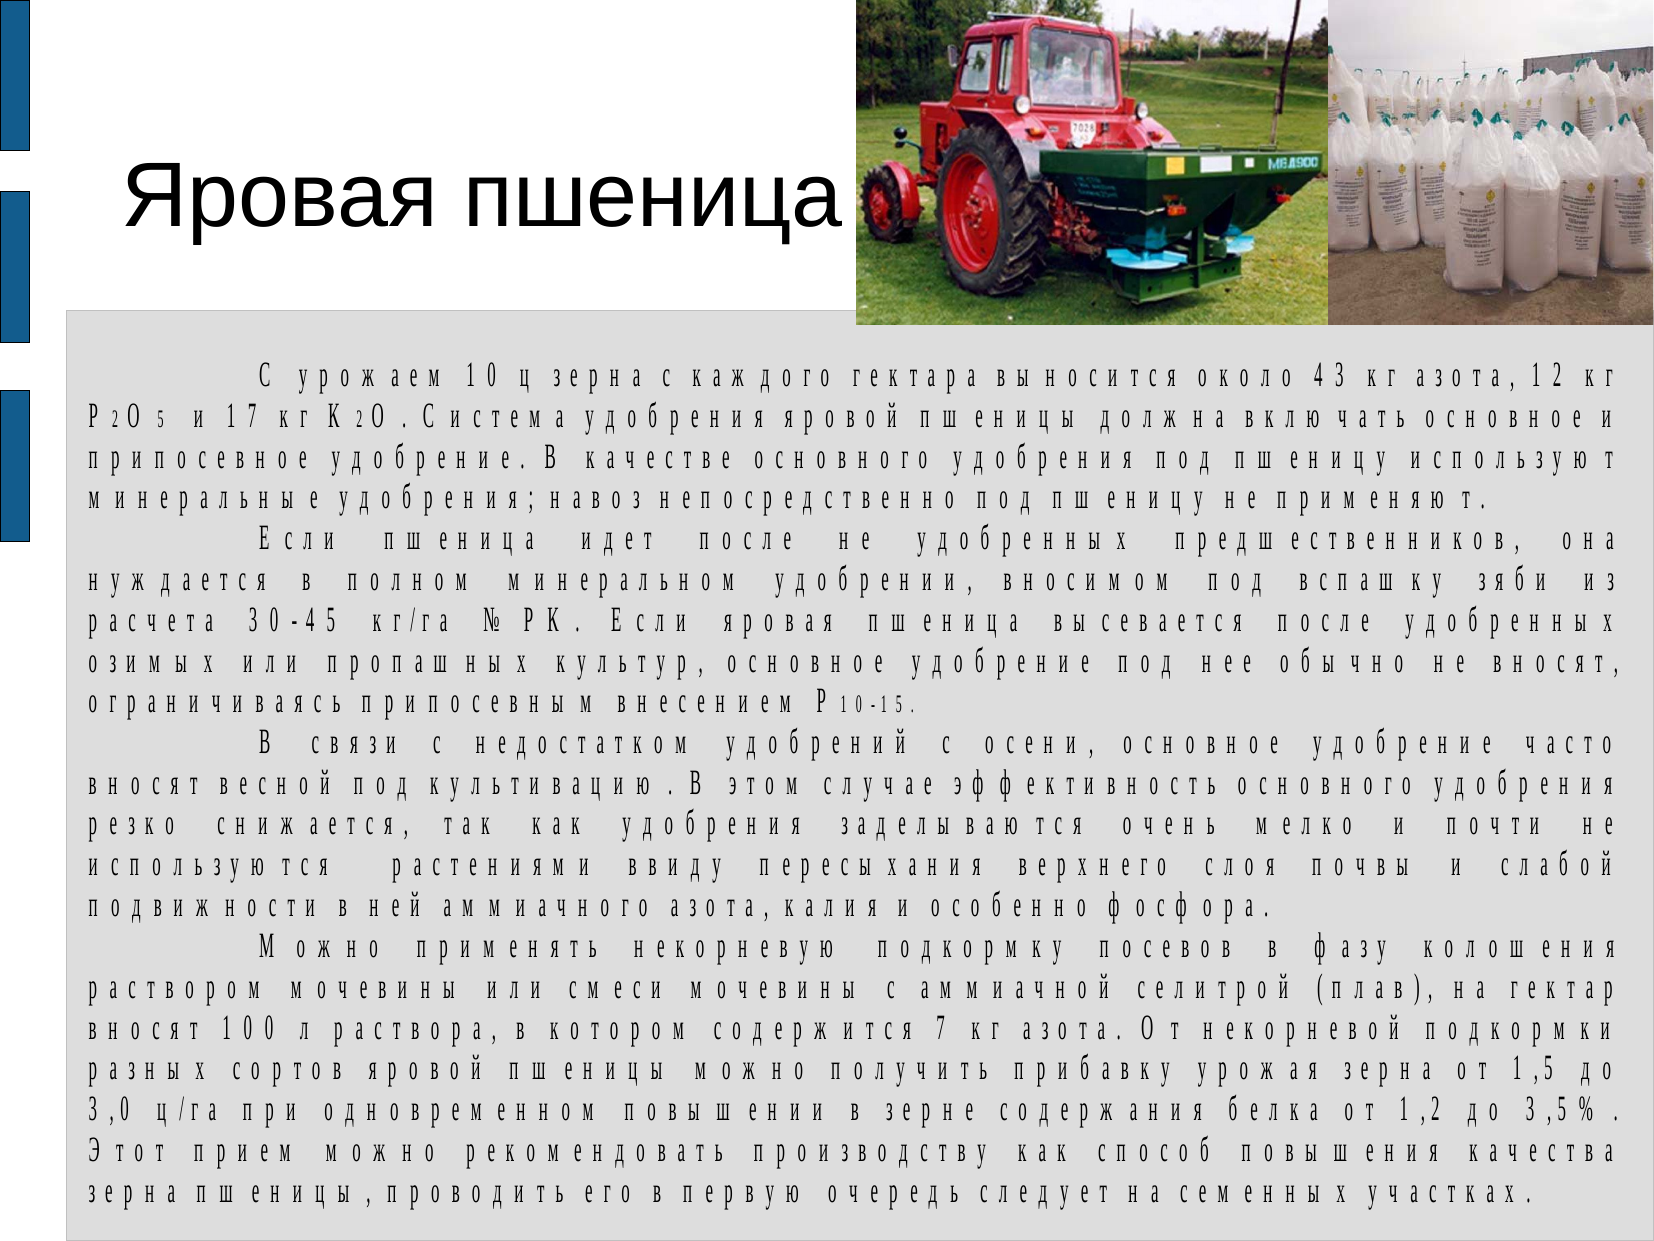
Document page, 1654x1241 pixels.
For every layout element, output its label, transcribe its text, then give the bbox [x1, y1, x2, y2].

title Яровая пшеница [121, 98, 856, 291]
picture [88, 354, 1625, 1211]
picture [856, 0, 1654, 325]
